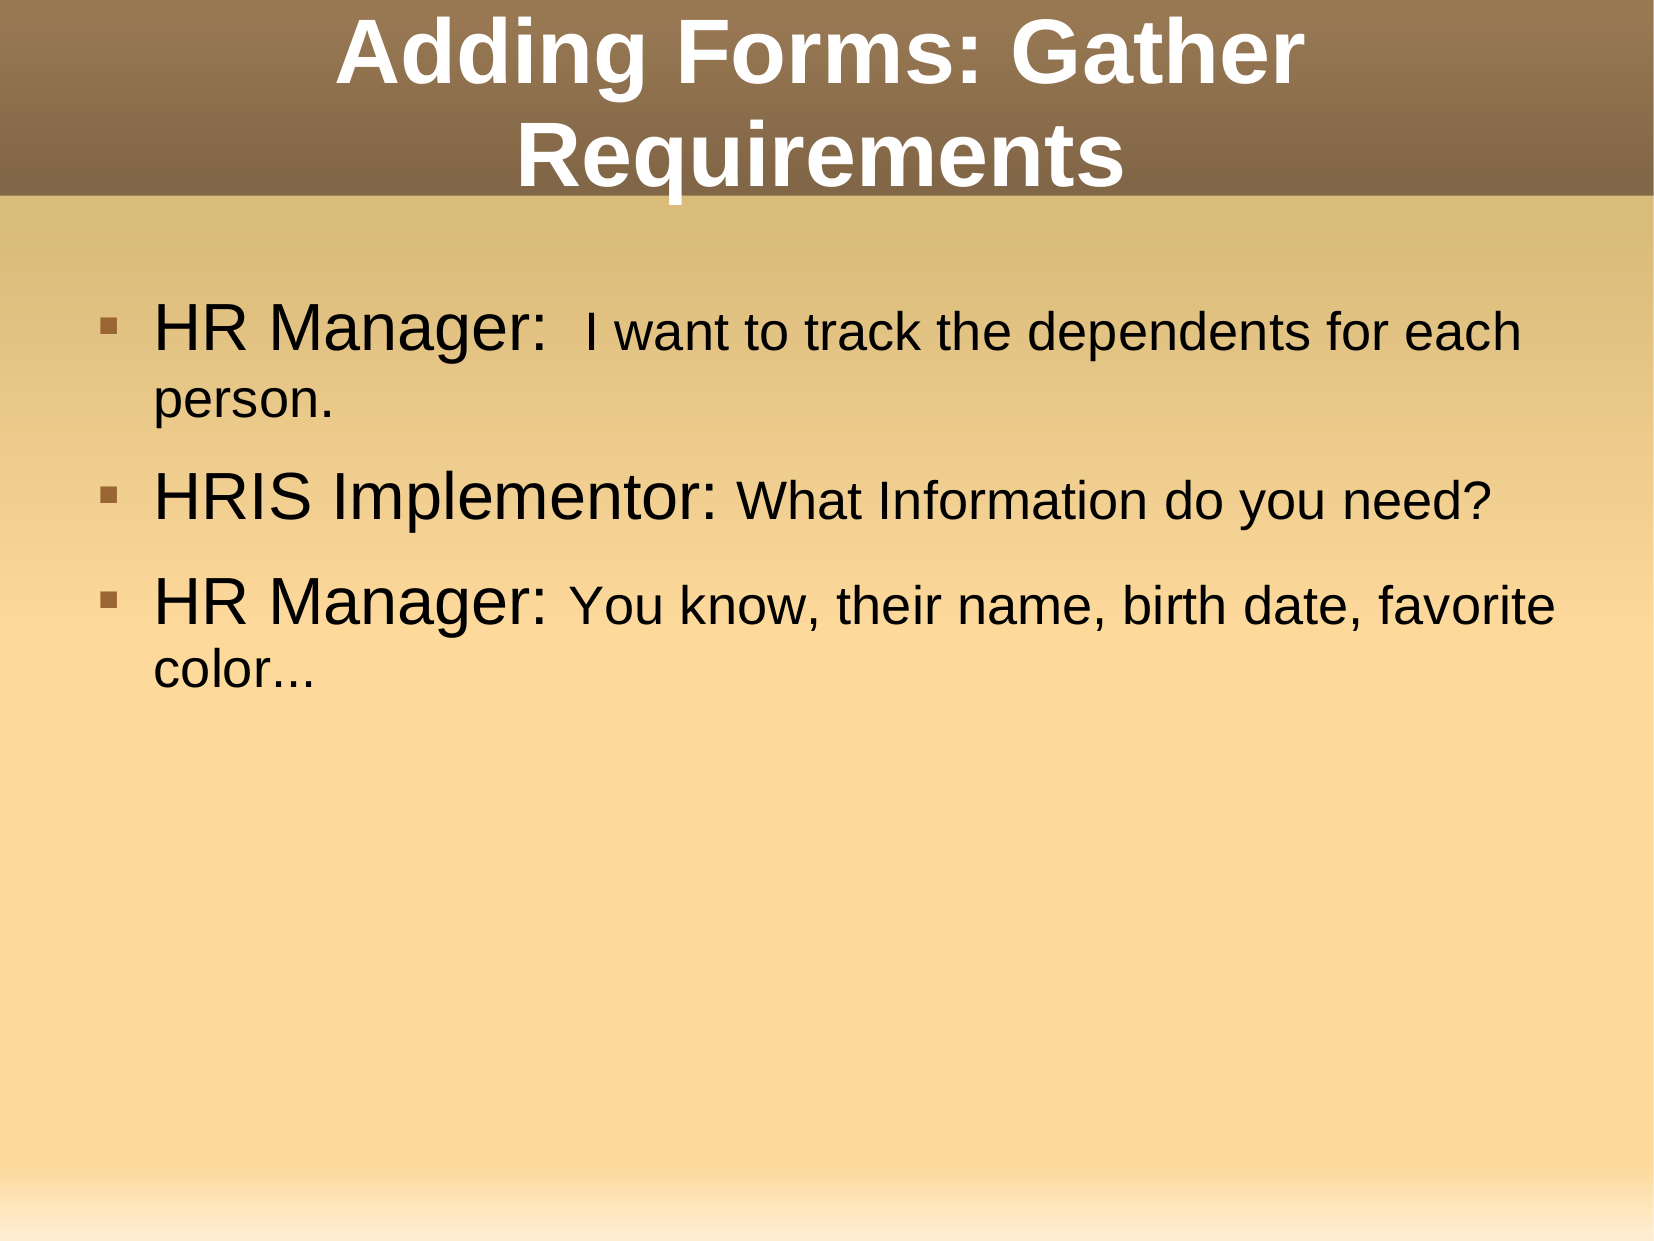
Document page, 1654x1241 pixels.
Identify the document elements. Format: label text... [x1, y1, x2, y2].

picture [0, 0, 1654, 1241]
title Adding Forms: Gather Requirements [76, 1, 1565, 207]
list HR Manager: I want to track the dependents for each person. HRIS Implementor: What Information do you need? HR Manager: You know, their name, birth date, favorite color... [82, 290, 1571, 1094]
